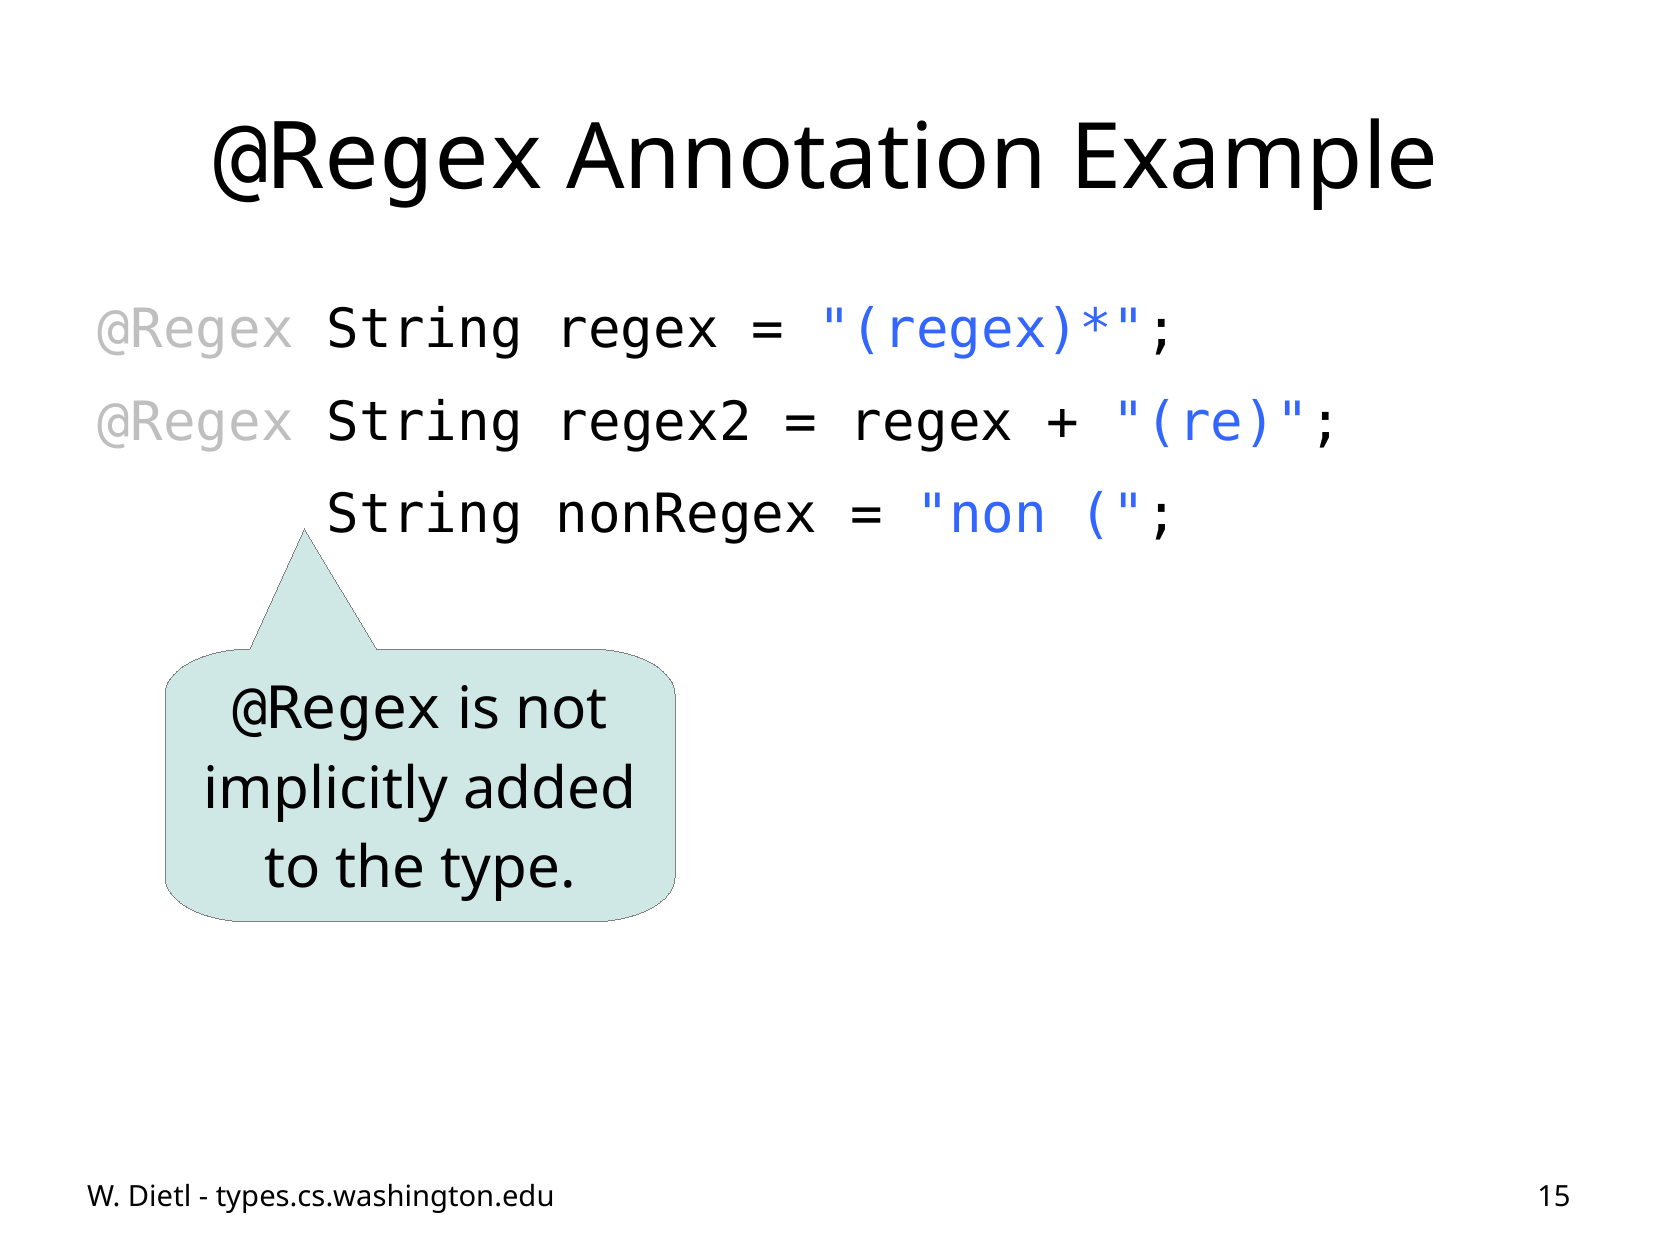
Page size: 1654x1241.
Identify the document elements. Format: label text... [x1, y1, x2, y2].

text_box @Regex is not implicitly added to the type. [165, 528, 676, 922]
title @Regex Annotation Example [82, 49, 1571, 257]
list @Regex String regex = "(regex)*"; @Regex String regex2 = regex + "(re)"; String nonRegex = "non ("; [82, 290, 1571, 1109]
